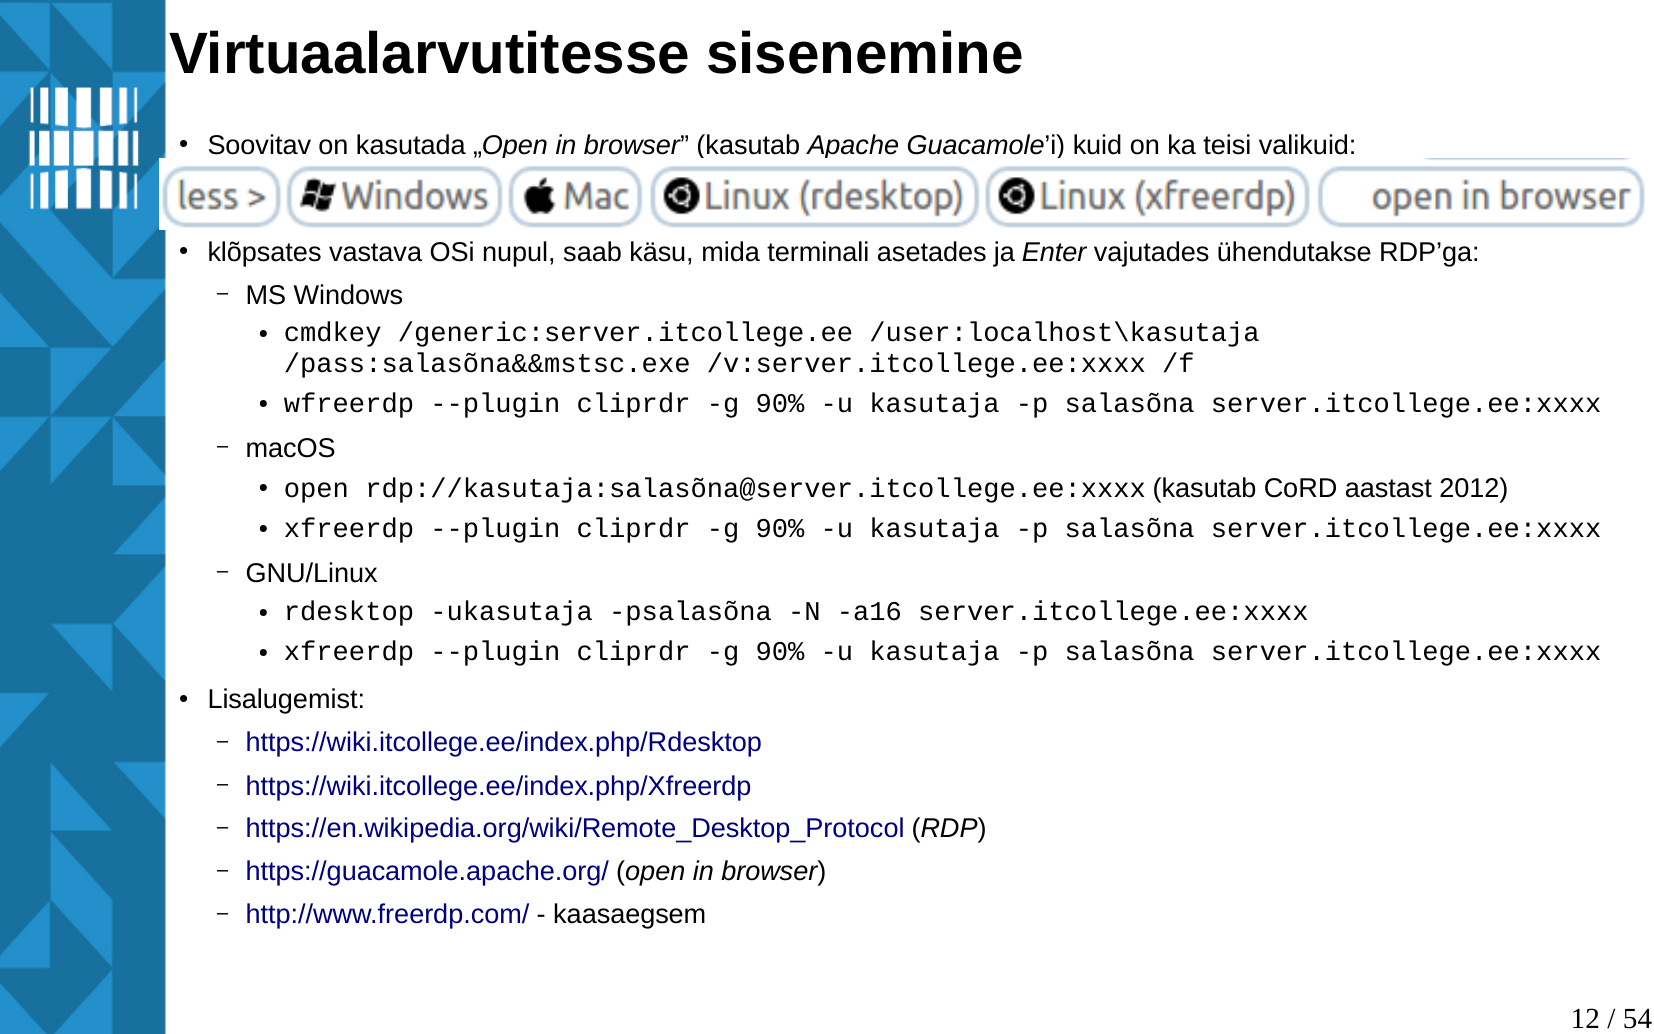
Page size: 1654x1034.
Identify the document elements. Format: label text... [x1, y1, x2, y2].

list Soovitav on kasutada „Open in browser” (kasutab Apache Guacamole’i) kuid on ka teisi valikuid: klõpsates vastava OSi nupul, saab käsu, mida terminali asetades ja Enter vajutades ühendutakse RDP’ga: MS Windows cmdkey /generic:server.itcollege.ee /user:localhost\kasutaja /pass:salasõna&&mstsc.exe /v:server.itcollege.ee:xxxx /f wfreerdp --plugin cliprdr -g 90% -u kasutaja -p salasõna server.itcollege.ee:xxxx macOS open rdp://kasutaja:salasõna@server.itcollege.ee:xxxx (kasutab CoRD aastast 2012) xfreerdp --plugin cliprdr -g 90% -u kasutaja -p salasõna server.itcollege.ee:xxxx GNU/Linux rdesktop -ukasutaja -psalasõna -N -a16 server.itcollege.ee:xxxx xfreerdp --plugin cliprdr -g 90% -u kasutaja -p salasõna server.itcollege.ee:xxxx Lisalugemist: https://wiki.itcollege.ee/index.php/Rdesktop https://wiki.itcollege.ee/index.php/Xfreerdp https://en.wikipedia.org/wiki/Remote_Desktop_Protocol (RDP) https://guacamole.apache.org/ (open in browser) http://www.freerdp.com/ - kaasaegsem [169, 129, 1630, 158]
list Soovitav on kasutada „Open in browser” (kasutab Apache Guacamole’i) kuid on ka teisi valikuid: klõpsates vastava OSi nupul, saab käsu, mida terminali asetades ja Enter vajutades ühendutakse RDP’ga: MS Windows cmdkey /generic:server.itcollege.ee /user:localhost\kasutaja /pass:salasõna&&mstsc.exe /v:server.itcollege.ee:xxxx /f wfreerdp --plugin cliprdr -g 90% -u kasutaja -p salasõna server.itcollege.ee:xxxx macOS open rdp://kasutaja:salasõna@server.itcollege.ee:xxxx (kasutab CoRD aastast 2012) xfreerdp --plugin cliprdr -g 90% -u kasutaja -p salasõna server.itcollege.ee:xxxx GNU/Linux rdesktop -ukasutaja -psalasõna -N -a16 server.itcollege.ee:xxxx xfreerdp --plugin cliprdr -g 90% -u kasutaja -p salasõna server.itcollege.ee:xxxx Lisalugemist: https://wiki.itcollege.ee/index.php/Rdesktop https://wiki.itcollege.ee/index.php/Xfreerdp https://en.wikipedia.org/wiki/Remote_Desktop_Protocol (RDP) https://guacamole.apache.org/ (open in browser) http://www.freerdp.com/ - kaasaegsem [169, 230, 1630, 997]
title Virtuaalarvutitesse sisenemine [169, 11, 1571, 95]
picture [159, 158, 1647, 230]
